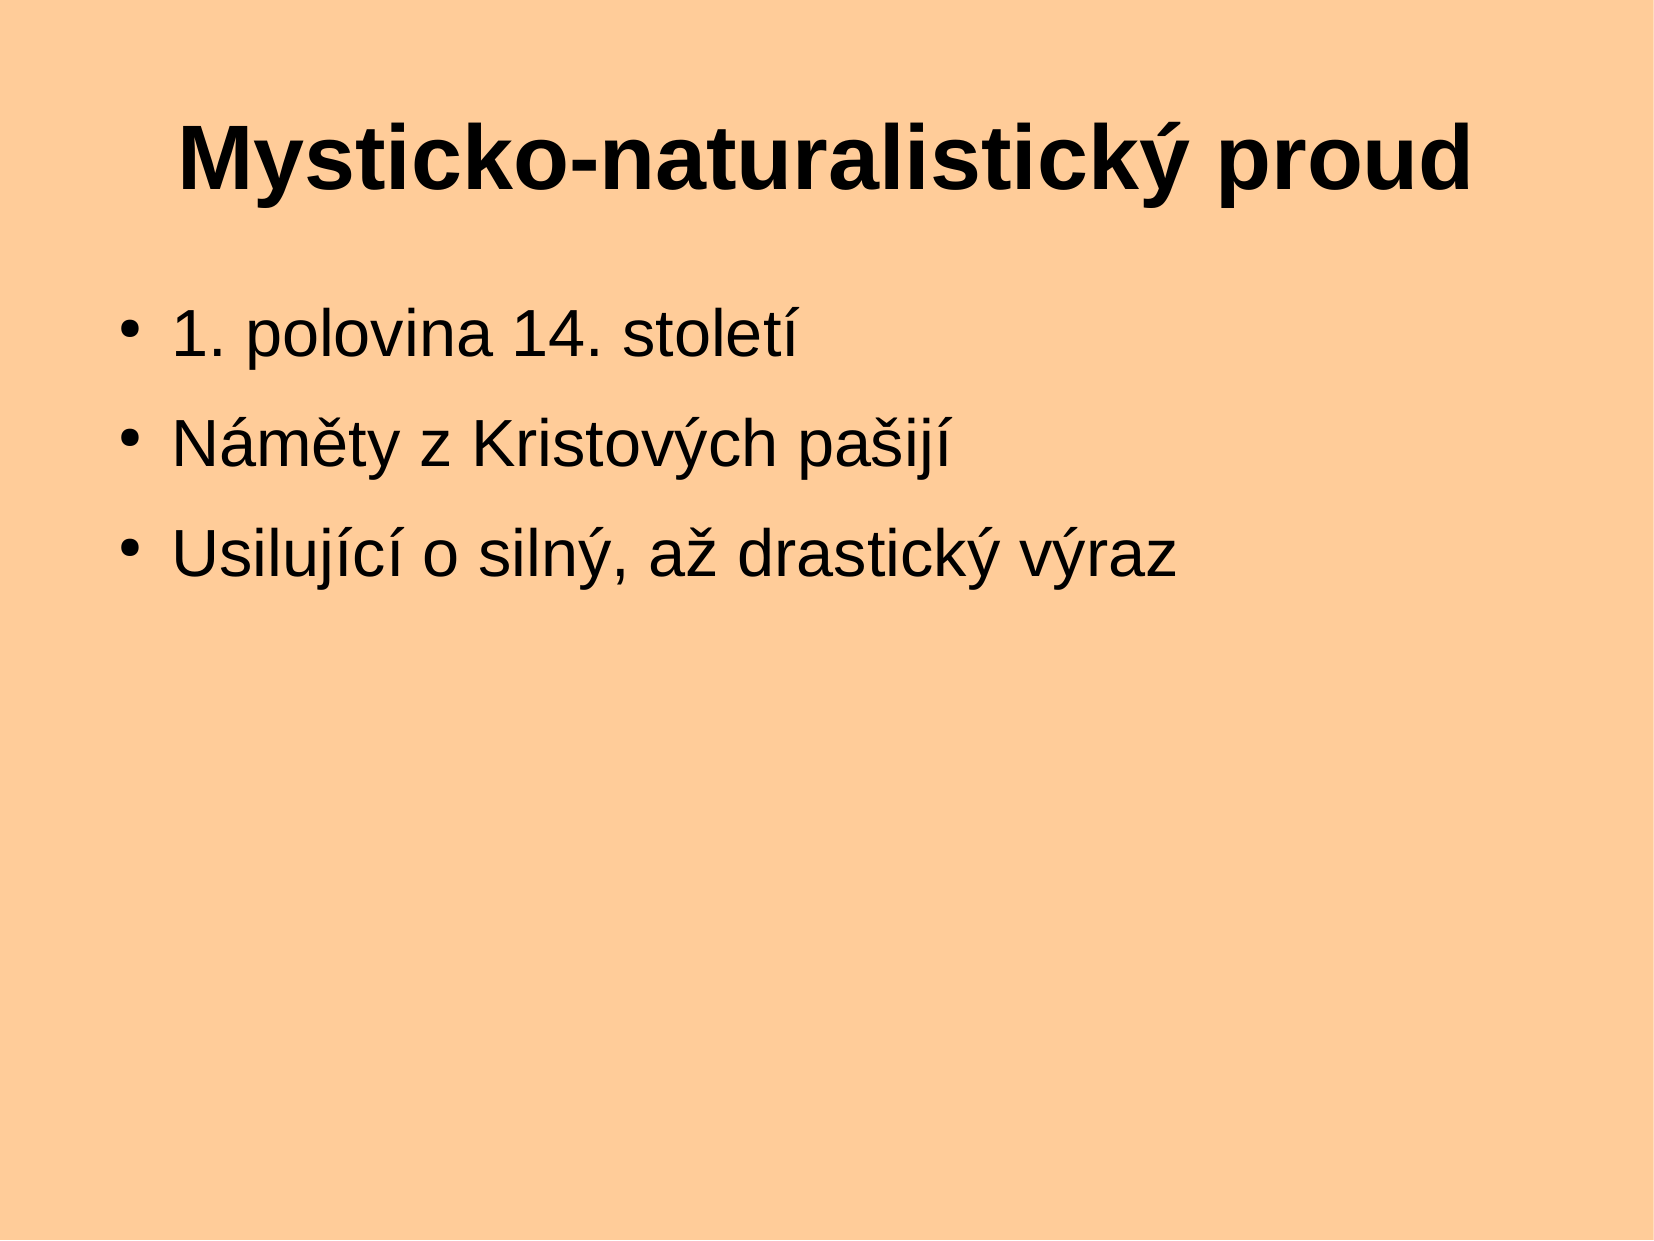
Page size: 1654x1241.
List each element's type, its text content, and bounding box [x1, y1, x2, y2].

title Mysticko-naturalistický proud [82, 49, 1571, 257]
list 1. polovina 14. století Náměty z Kristových pašijí Usilující o silný, až drastický výraz [82, 290, 1571, 1109]
